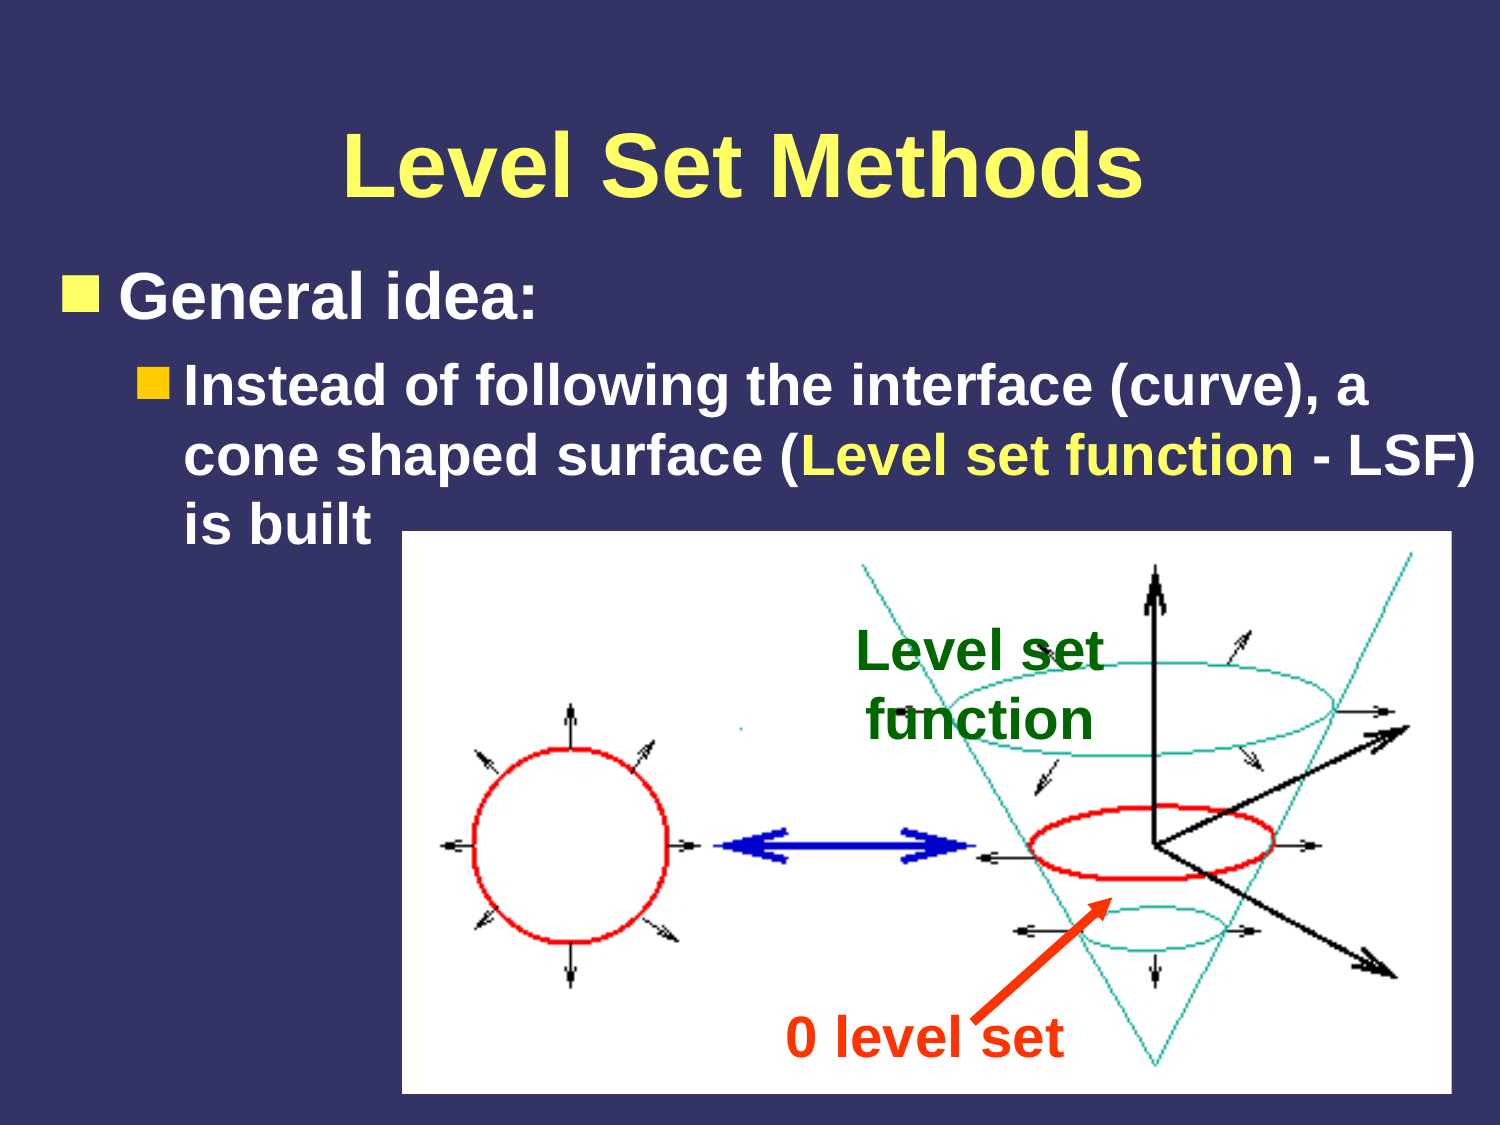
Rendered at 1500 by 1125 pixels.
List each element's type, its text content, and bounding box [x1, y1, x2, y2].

text_box 0 level set [757, 992, 1093, 1078]
list General idea: Instead of following the interface (curve), a cone shaped surface (Level set function - LSF) is built [47, 246, 1500, 993]
title Level Set Methods [99, 37, 1388, 225]
text_box Level set function [812, 605, 1148, 761]
chart [402, 531, 1452, 1094]
